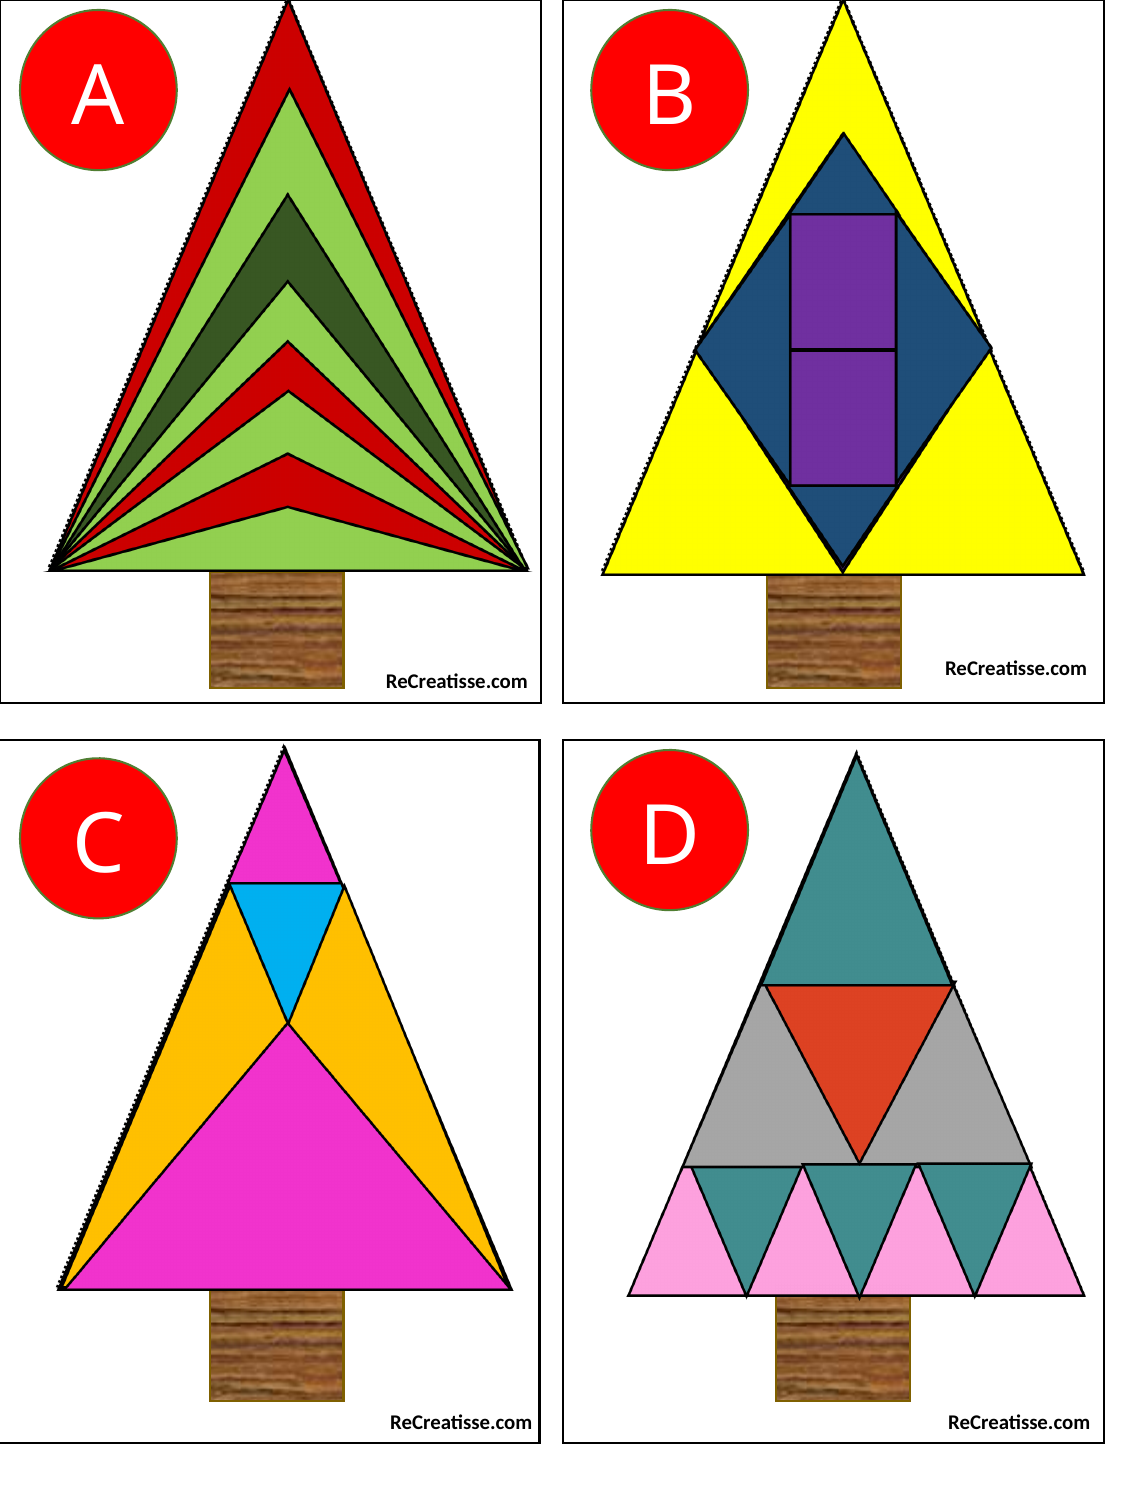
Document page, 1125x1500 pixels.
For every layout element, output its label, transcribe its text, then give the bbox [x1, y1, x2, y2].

text_box B [591, 55, 599, 125]
picture [42, 0, 533, 572]
text_box ReCreatisse.com [930, 647, 1102, 688]
picture [54, 743, 514, 1291]
text_box ReCreatisse.com [375, 1401, 548, 1441]
picture [626, 750, 1086, 1301]
text_box [210, 1291, 344, 1401]
text_box ReCreatisse.com [933, 1401, 1106, 1441]
text_box A [20, 34, 42, 146]
text_box C [20, 772, 54, 905]
picture [599, 0, 1086, 576]
text_box ReCreatisse.com [371, 661, 543, 701]
text_box [210, 572, 344, 688]
text_box [767, 576, 901, 688]
text_box D [591, 763, 626, 897]
text_box [776, 1301, 910, 1401]
